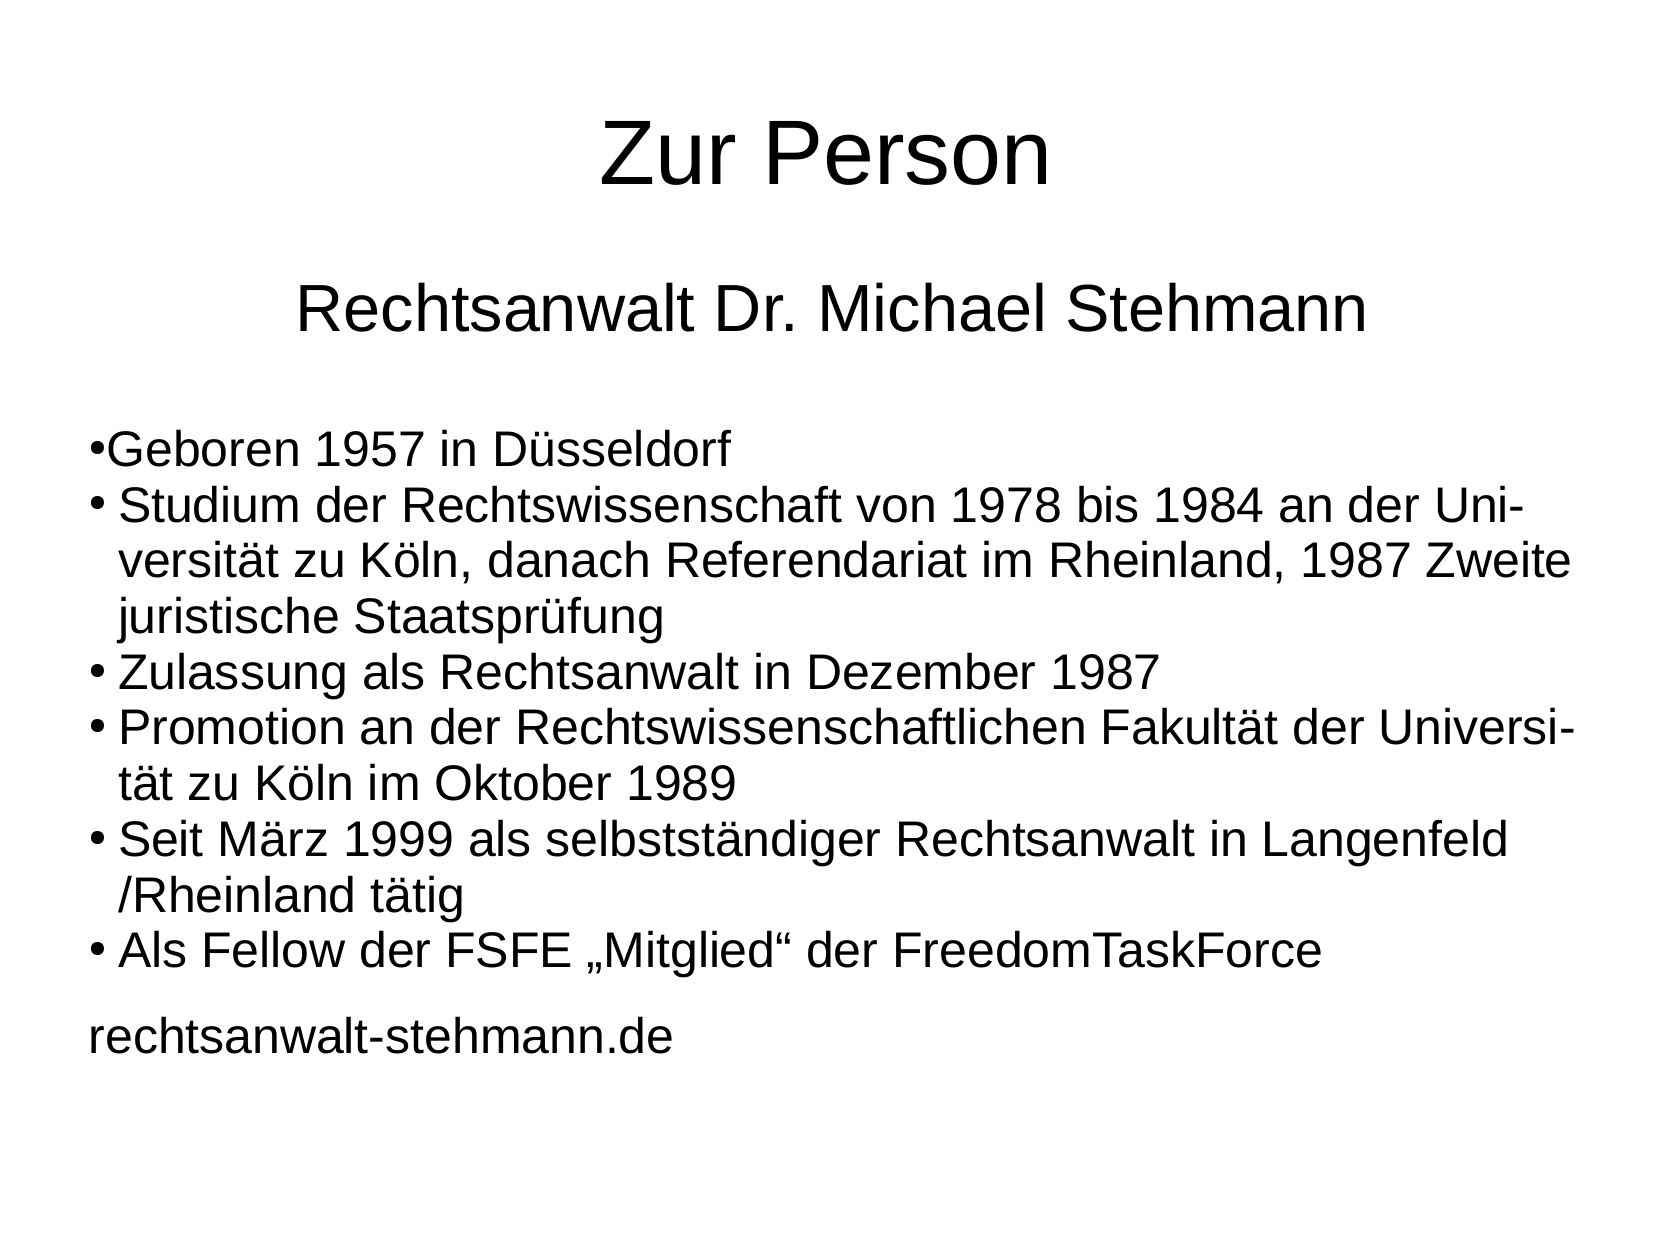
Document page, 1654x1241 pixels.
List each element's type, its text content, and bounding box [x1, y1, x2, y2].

title Zur Person [82, 56, 1571, 250]
subtitle Rechtsanwalt Dr. Michael Stehmann Geboren 1957 in Düsseldorf Studium der Rechtswissenschaft von 1978 bis 1984 an der Uni-versität zu Köln, danach Referendariat im Rheinland, 1987 Zweite juristische Staatsprüfung Zulassung als Rechtsanwalt in Dezember 1987 Promotion an der Rechtswissenschaftlichen Fakultät der Universi-tät zu Köln im Oktober 1989 Seit März 1999 als selbstständiger Rechtsanwalt in Langenfeld /Rheinland tätig Als Fellow der FSFE „Mitglied“ der FreedomTaskForce rechtsanwalt-stehmann.de [88, 265, 1577, 1070]
